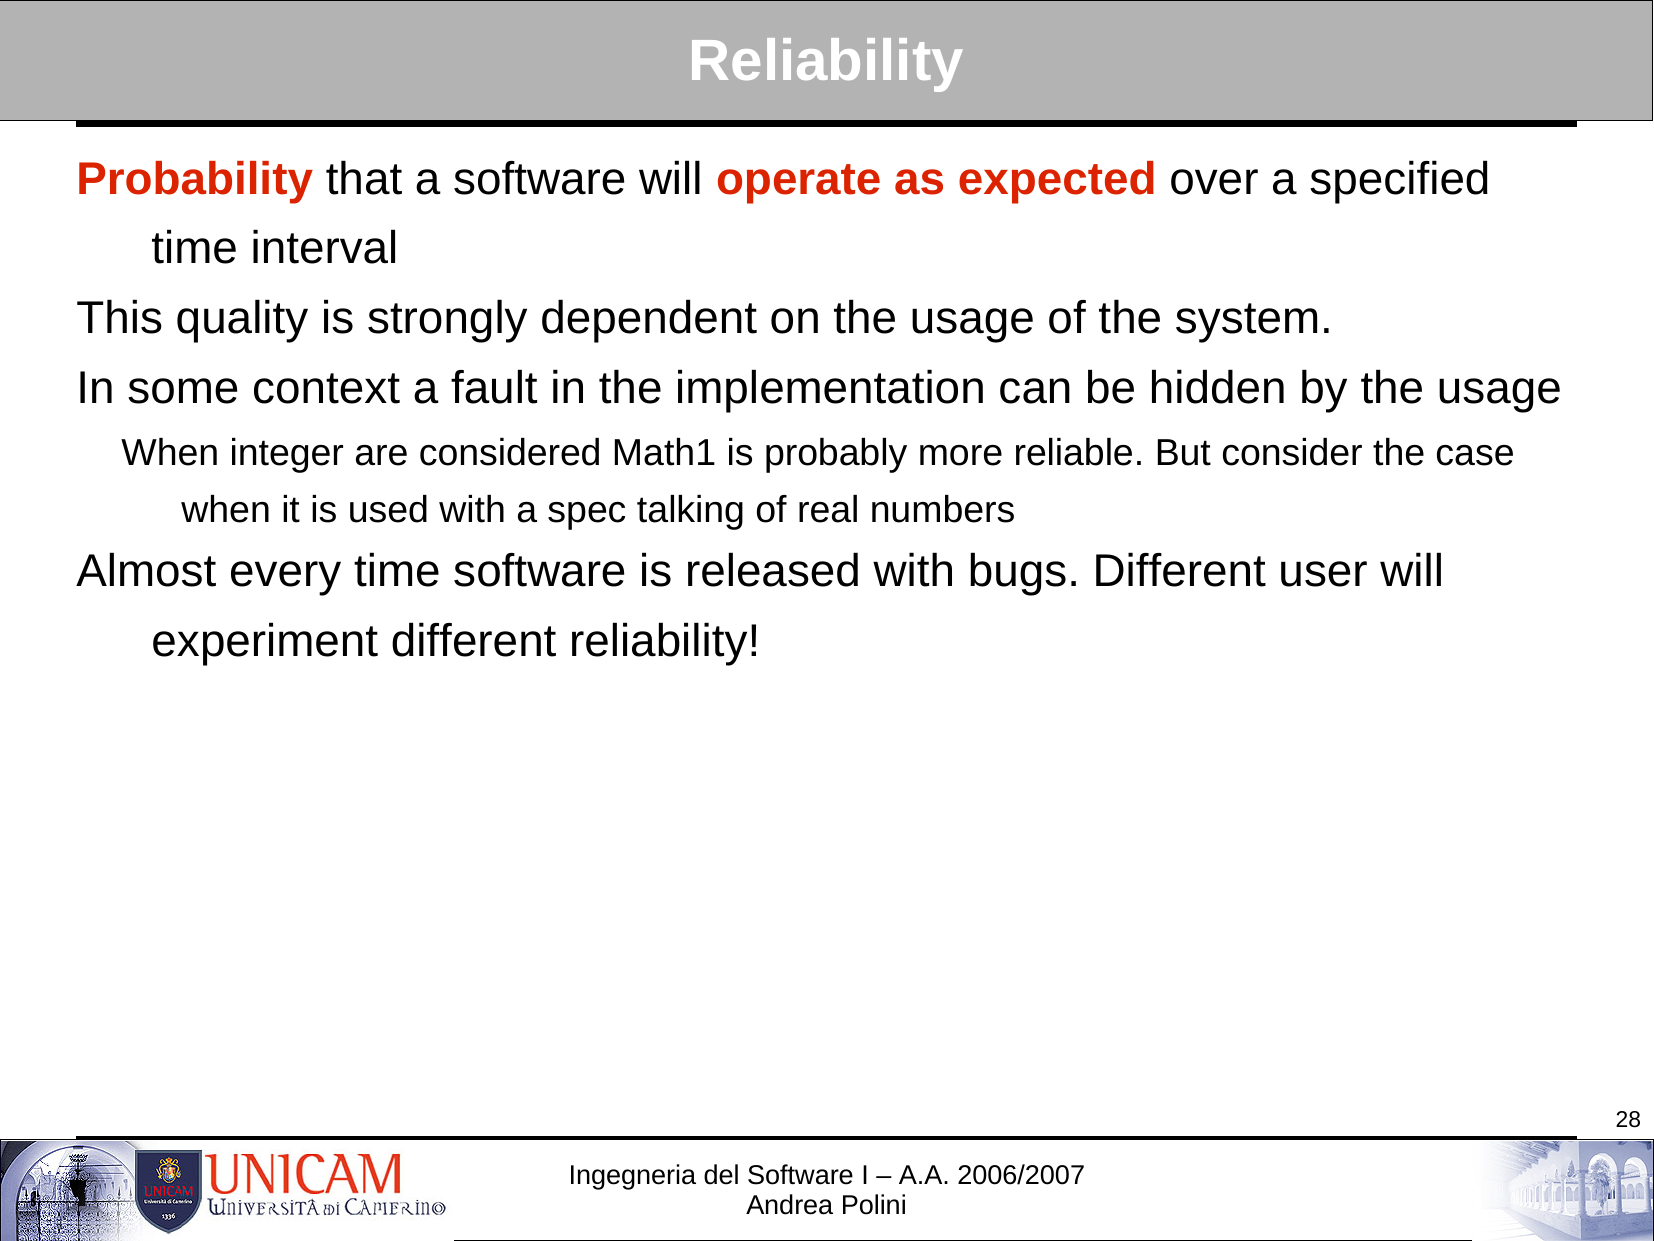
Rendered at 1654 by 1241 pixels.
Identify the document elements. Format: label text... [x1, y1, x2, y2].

list Probability that a software will operate as expected over a specified time interval This quality is strongly dependent on the usage of the system. In some context a fault in the implementation can be hidden by the usage When integer are considered Math1 is probably more reliable. But consider the case when it is used with a spec talking of real numbers Almost every time software is released with bugs. Different user will experiment different reliability! [76, 152, 1577, 900]
picture [0, 1141, 454, 1241]
picture [1472, 1141, 1653, 1241]
title Reliability [0, 0, 1653, 121]
